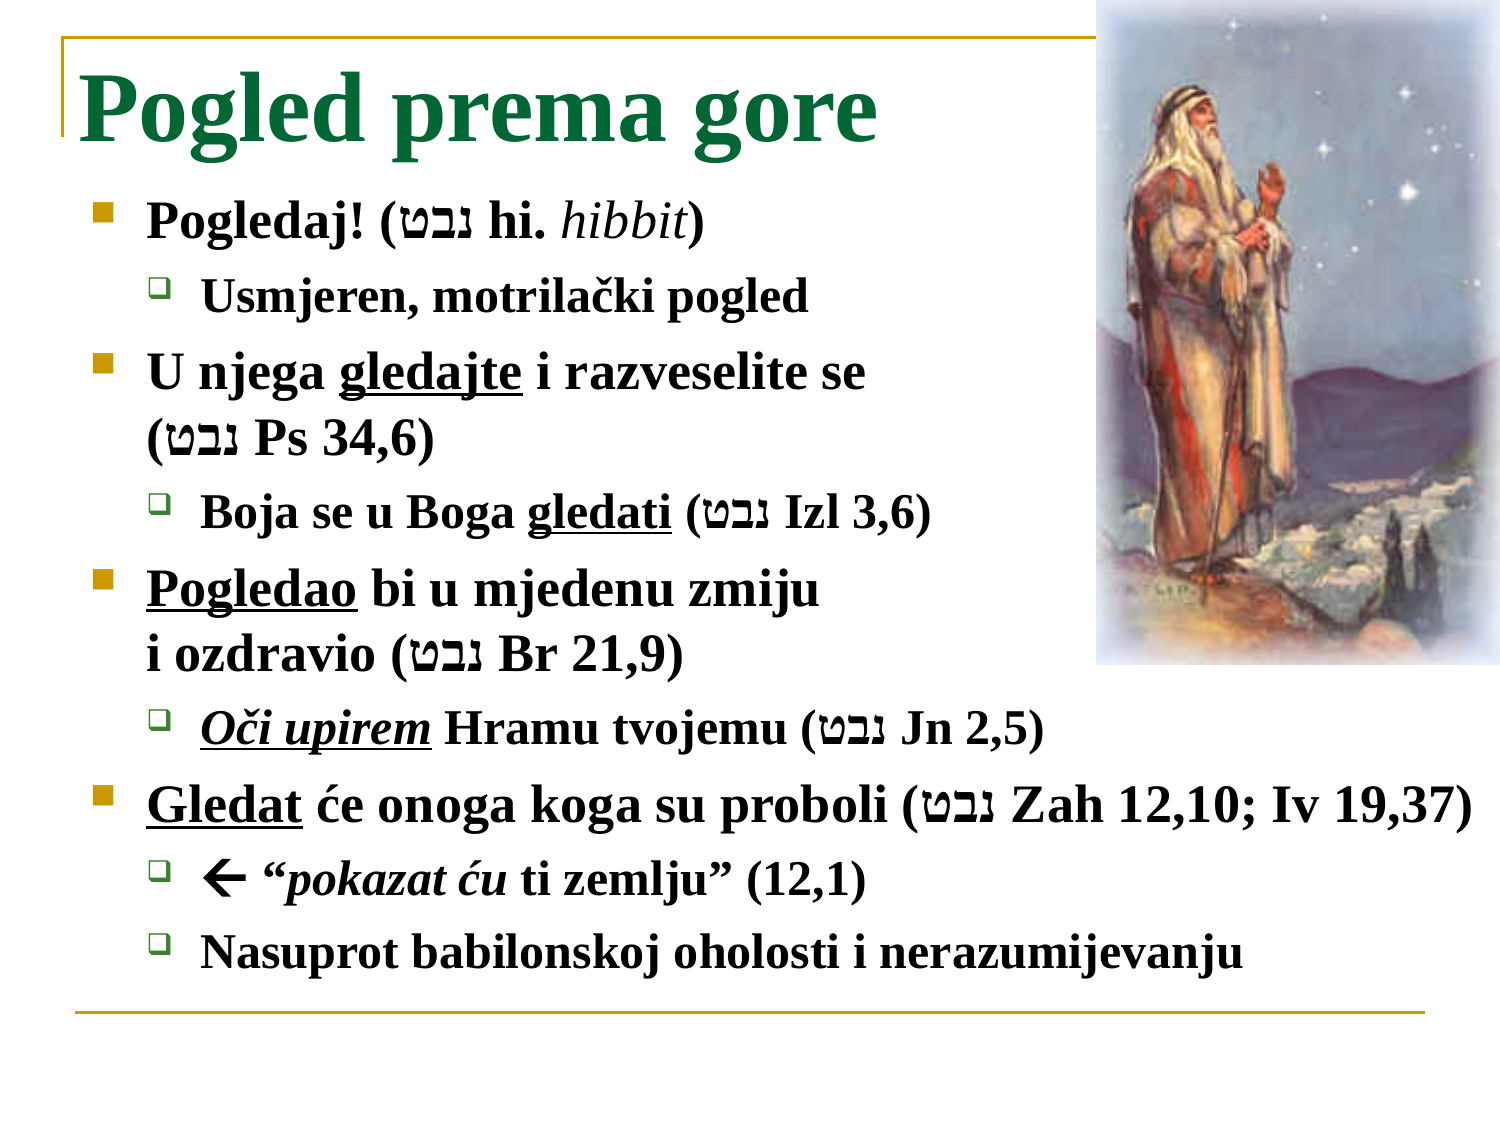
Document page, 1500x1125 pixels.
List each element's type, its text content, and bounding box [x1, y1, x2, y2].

picture [1096, 0, 1500, 665]
title Pogled prema gore [63, 33, 1096, 221]
list Pogledaj! (נבט hi. hibbit) Usmjeren, motrilački pogled U njega gledajte i razveselite se (נבט Ps 34,6) Boja se u Boga gledati (נבט Izl 3,6) Pogledao bi u mjedenu zmiju i ozdravio (נבט Br 21,9) Oči upirem Hramu tvojemu (נבט Jn 2,5) Gledat će onoga koga su proboli (נבט Zah 12,10; Iv 19,37)  “pokazat ću ti zemlju” (12,1) Nasuprot babilonskoj oholosti i nerazumijevanju [75, 177, 1500, 1006]
